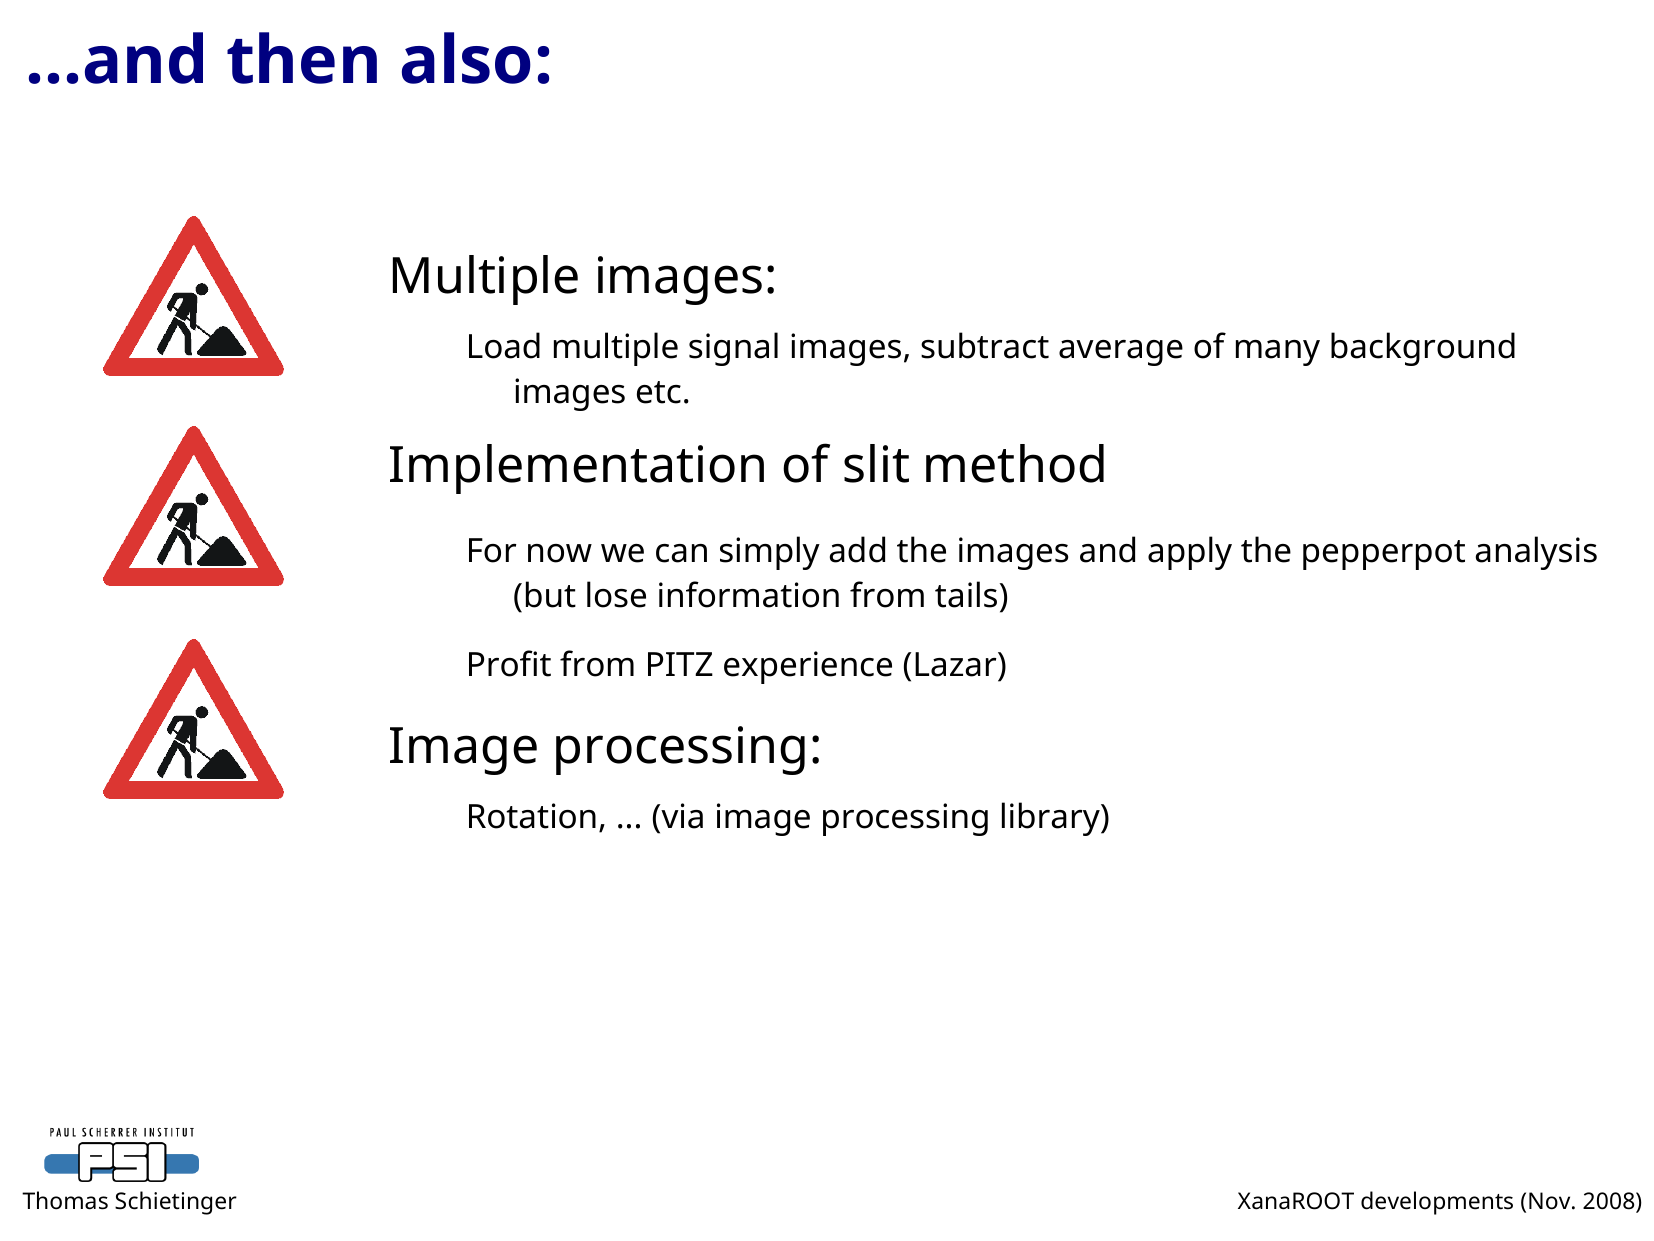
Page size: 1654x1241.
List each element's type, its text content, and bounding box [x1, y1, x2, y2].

picture [36, 1116, 209, 1191]
picture [103, 639, 284, 799]
title ...and then also: [25, 14, 1261, 101]
picture [103, 426, 284, 587]
list Multiple images: Load multiple signal images, subtract average of many background images etc. Implementation of slit method For now we can simply add the images and apply the pepperpot analysis (but lose information from tails) Profit from PITZ experience (Lazar) Image processing: Rotation, ... (via image processing library) [371, 240, 1616, 1007]
picture [103, 216, 284, 376]
